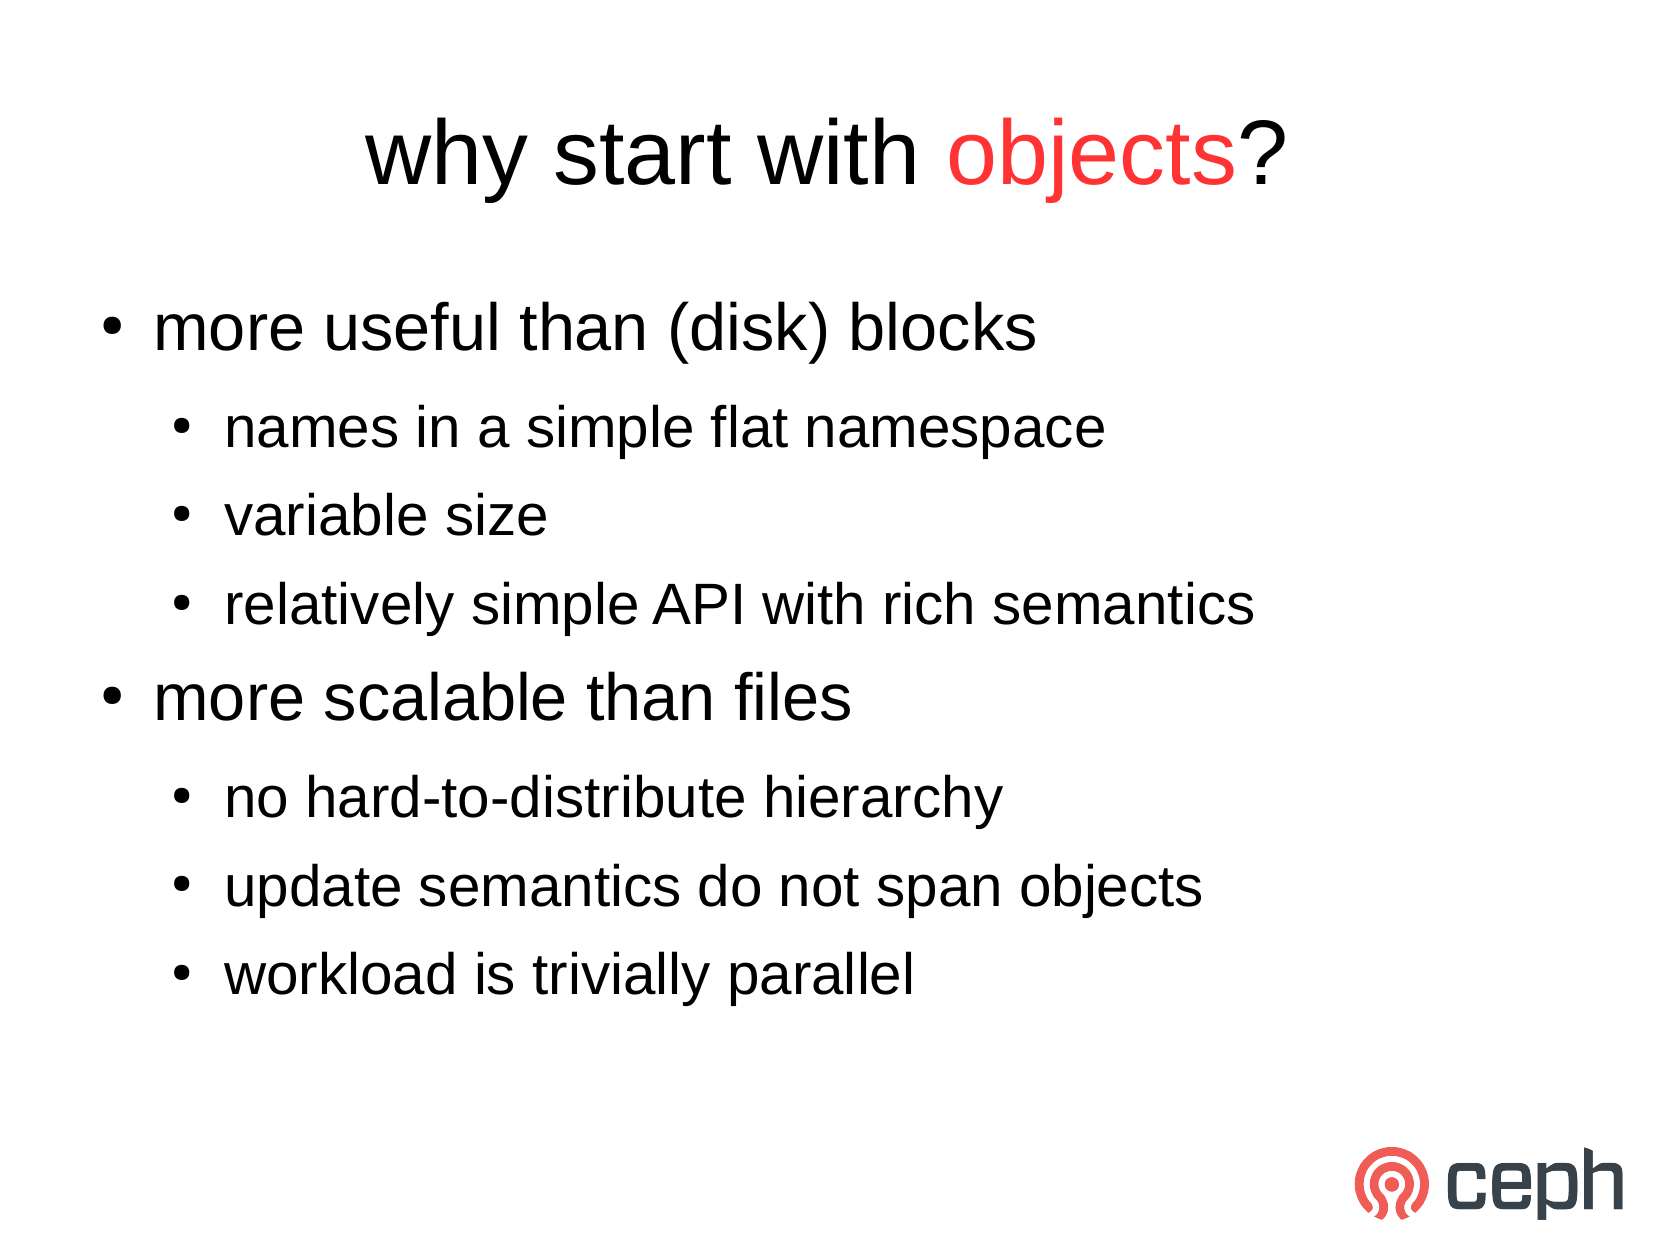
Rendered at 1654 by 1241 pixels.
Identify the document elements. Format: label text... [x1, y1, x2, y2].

title why start with objects? [82, 49, 1571, 257]
picture [1308, 1100, 1654, 1241]
list more useful than (disk) blocks names in a simple flat namespace variable size relatively simple API with rich semantics more scalable than files no hard-to-distribute hierarchy update semantics do not span objects workload is trivially parallel [82, 290, 1571, 1010]
